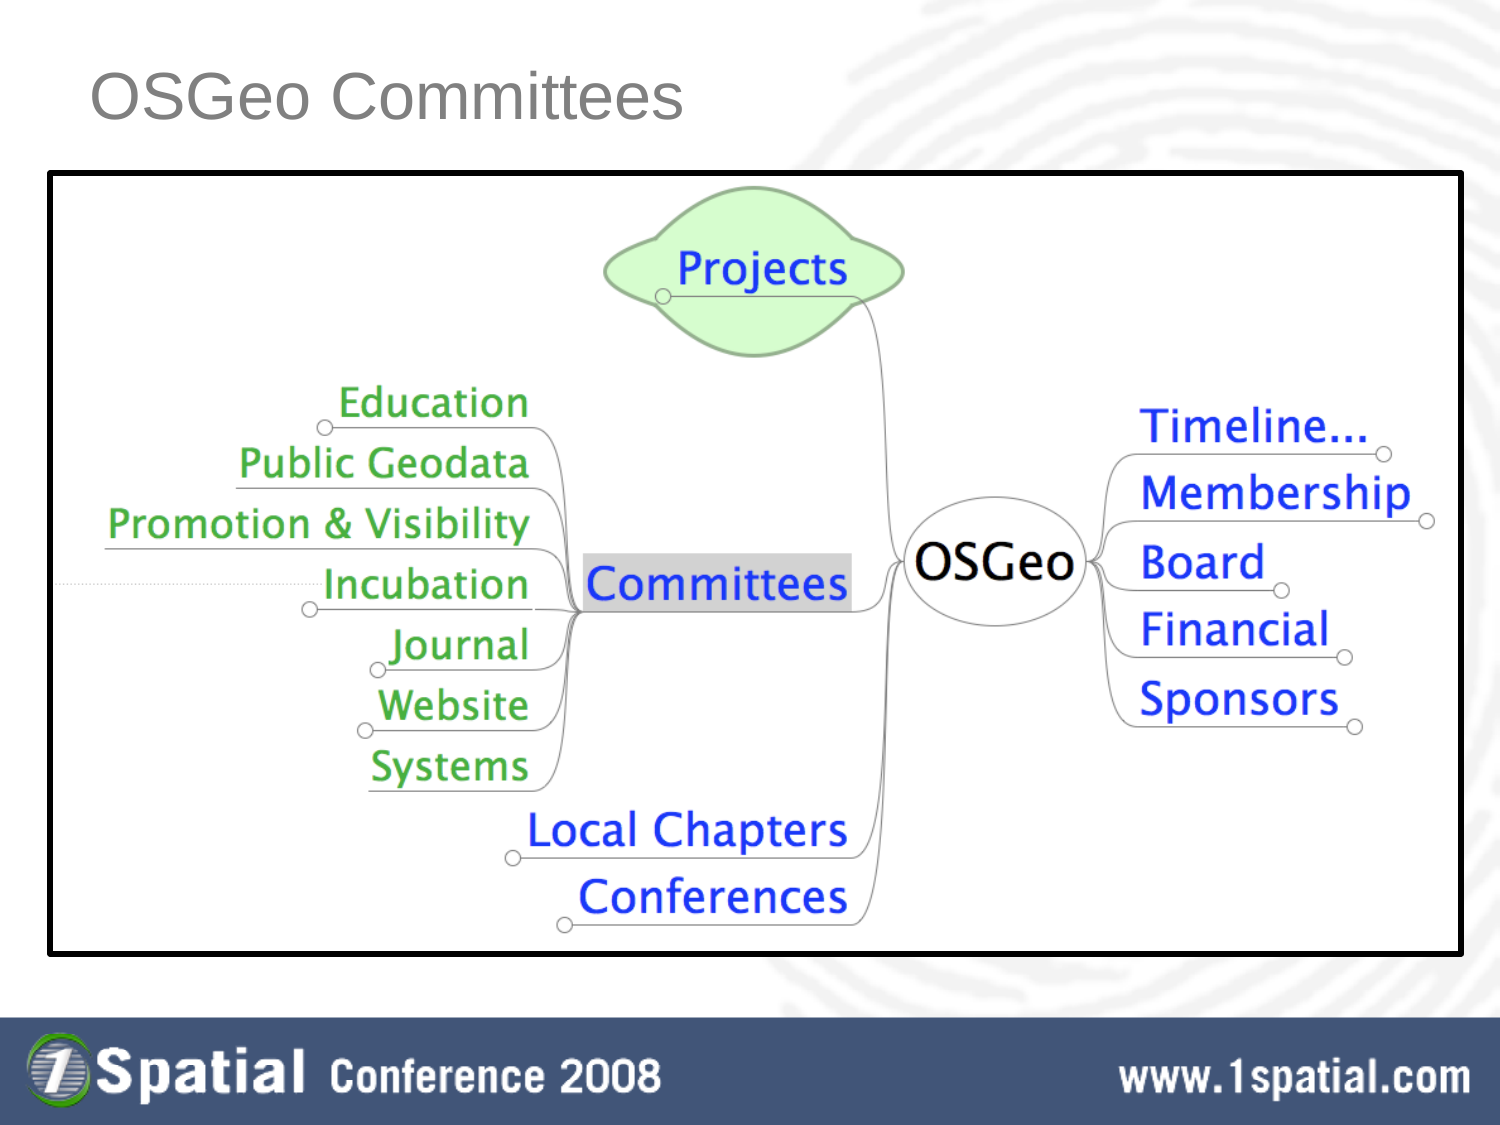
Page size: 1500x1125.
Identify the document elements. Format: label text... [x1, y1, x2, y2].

title OSGeo Committees [89, 42, 1149, 154]
picture [53, 176, 1459, 951]
